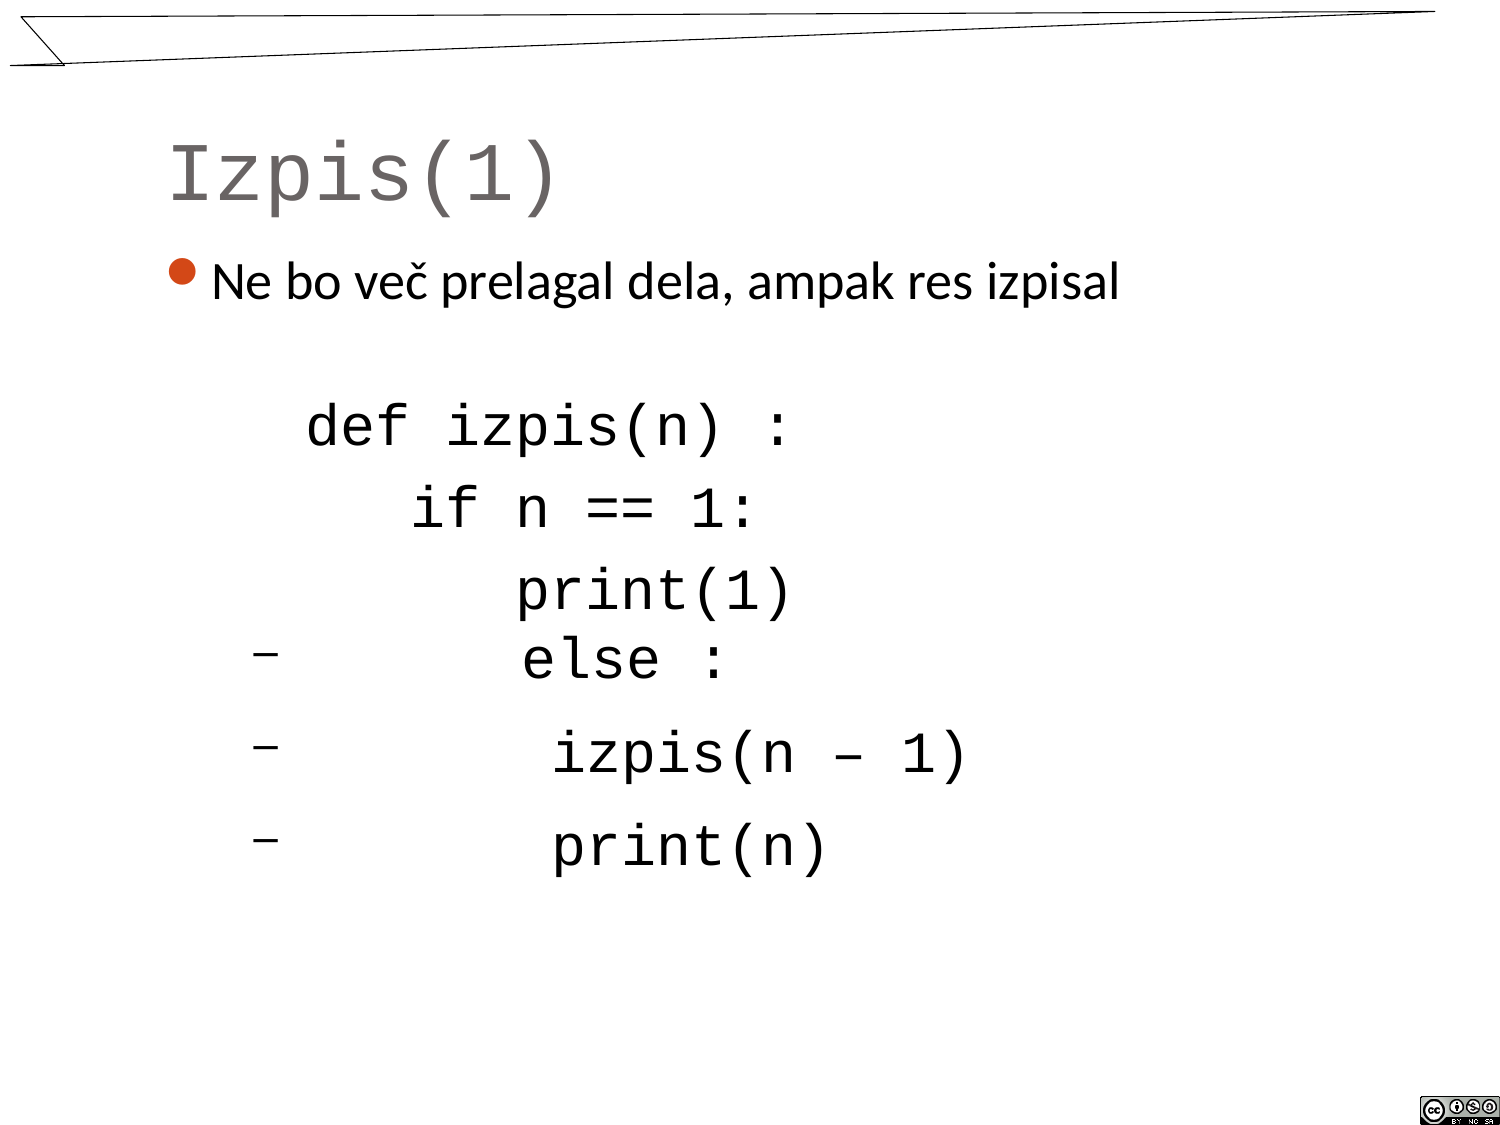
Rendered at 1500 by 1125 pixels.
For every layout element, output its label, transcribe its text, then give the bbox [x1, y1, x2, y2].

picture [1420, 1096, 1500, 1125]
list Ne bo več prelagal dela, ampak res izpisal def izpis(n) : if n == 1: print(1) else : izpis(n – 1) print(n) [150, 237, 1425, 988]
title Izpis(1) [150, 45, 1425, 233]
